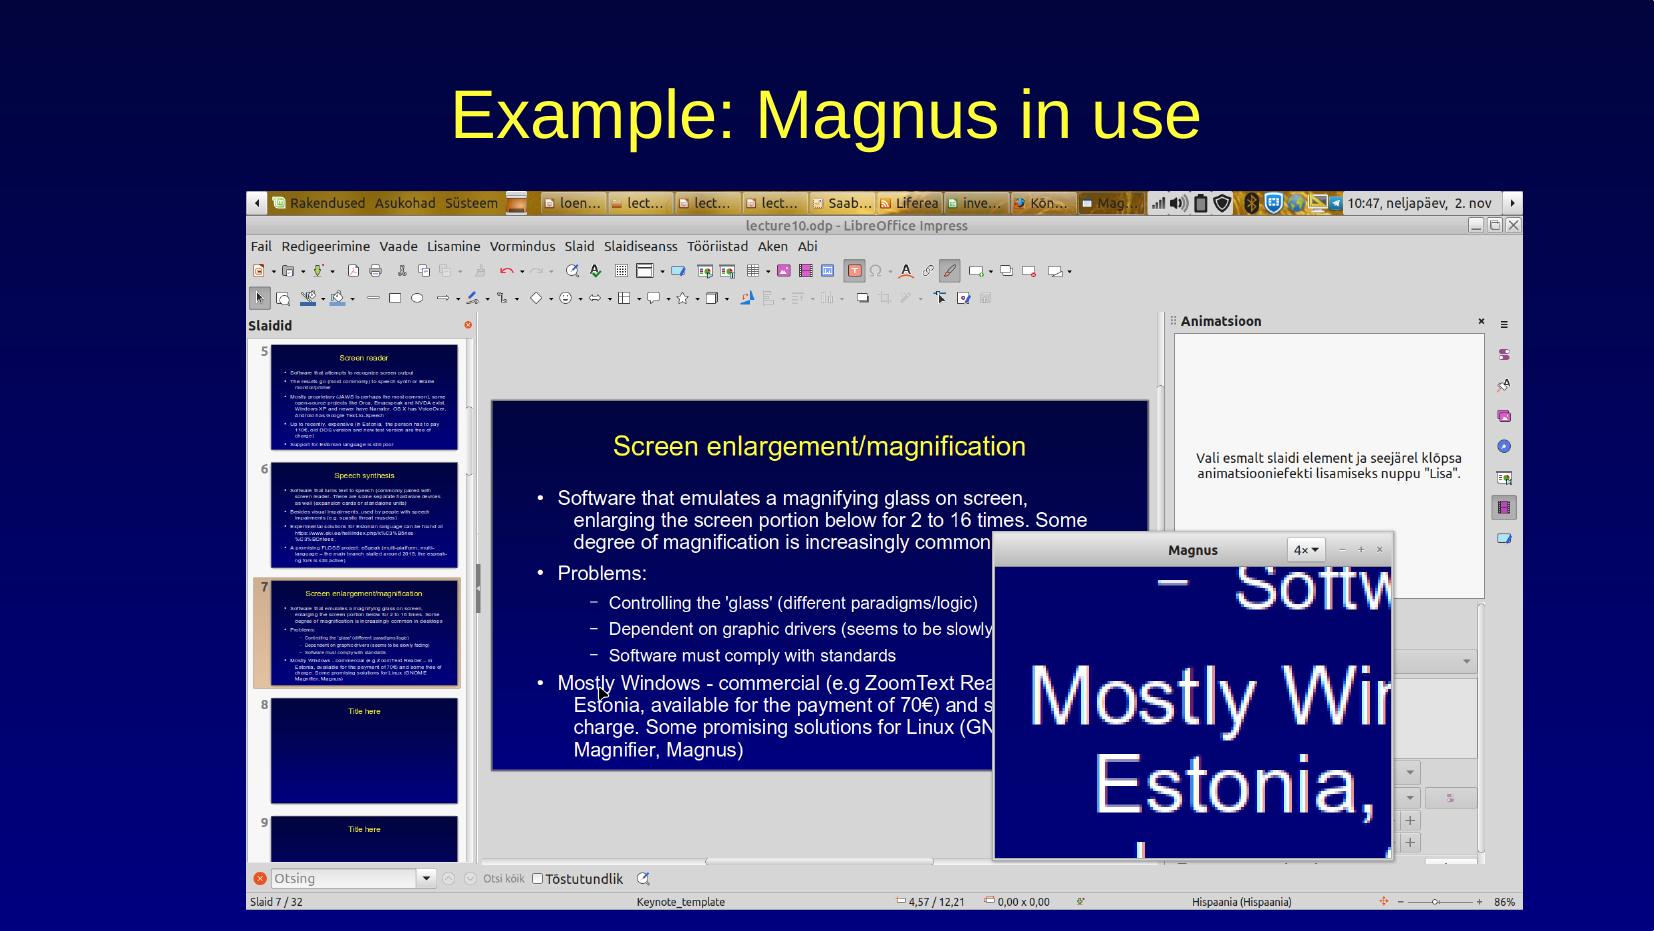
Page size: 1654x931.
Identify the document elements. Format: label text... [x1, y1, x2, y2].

title Example: Magnus in use [82, 37, 1571, 193]
picture [246, 191, 1523, 910]
